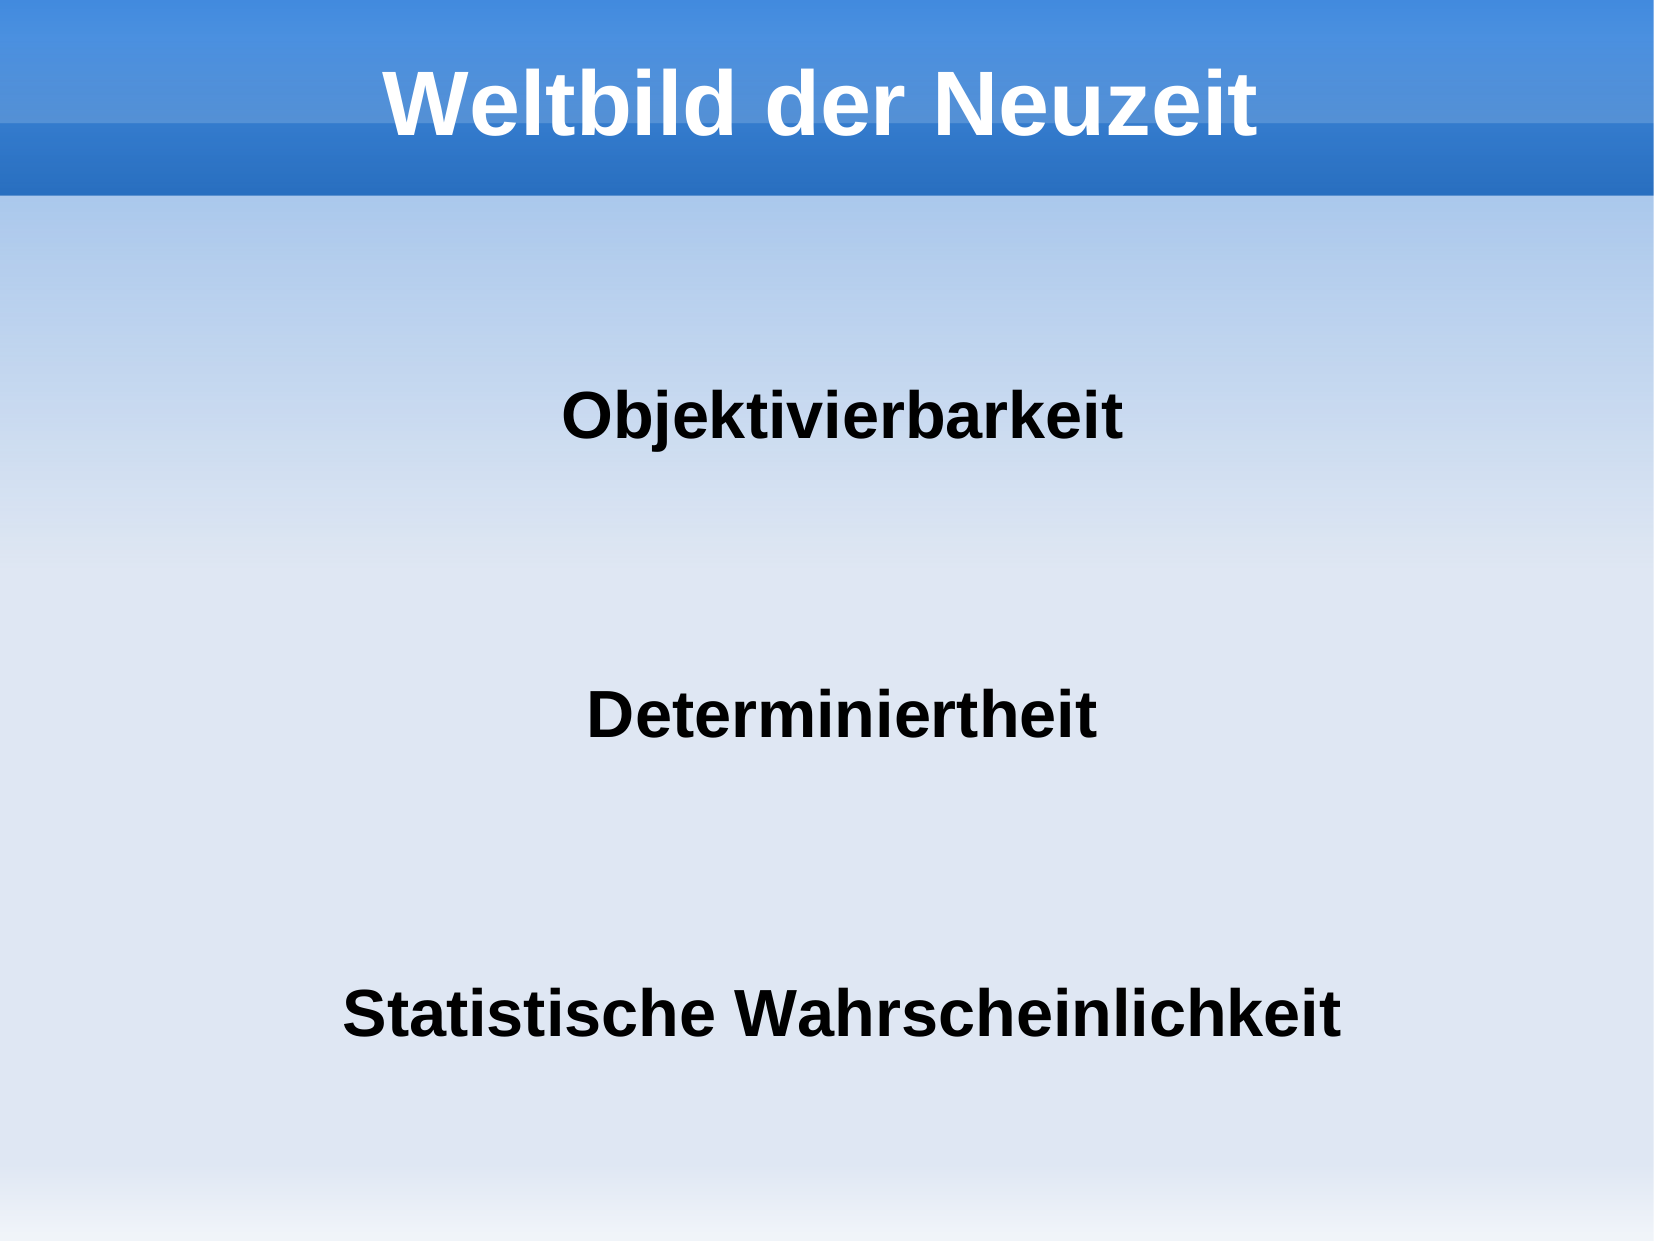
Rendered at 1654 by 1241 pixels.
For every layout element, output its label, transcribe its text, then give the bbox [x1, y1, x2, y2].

picture [0, 0, 1654, 1241]
subtitle Objektivierbarkeit Determiniertheit Statistische Wahrscheinlichkeit [98, 312, 1587, 1117]
title Weltbild der Neuzeit [76, 7, 1565, 200]
